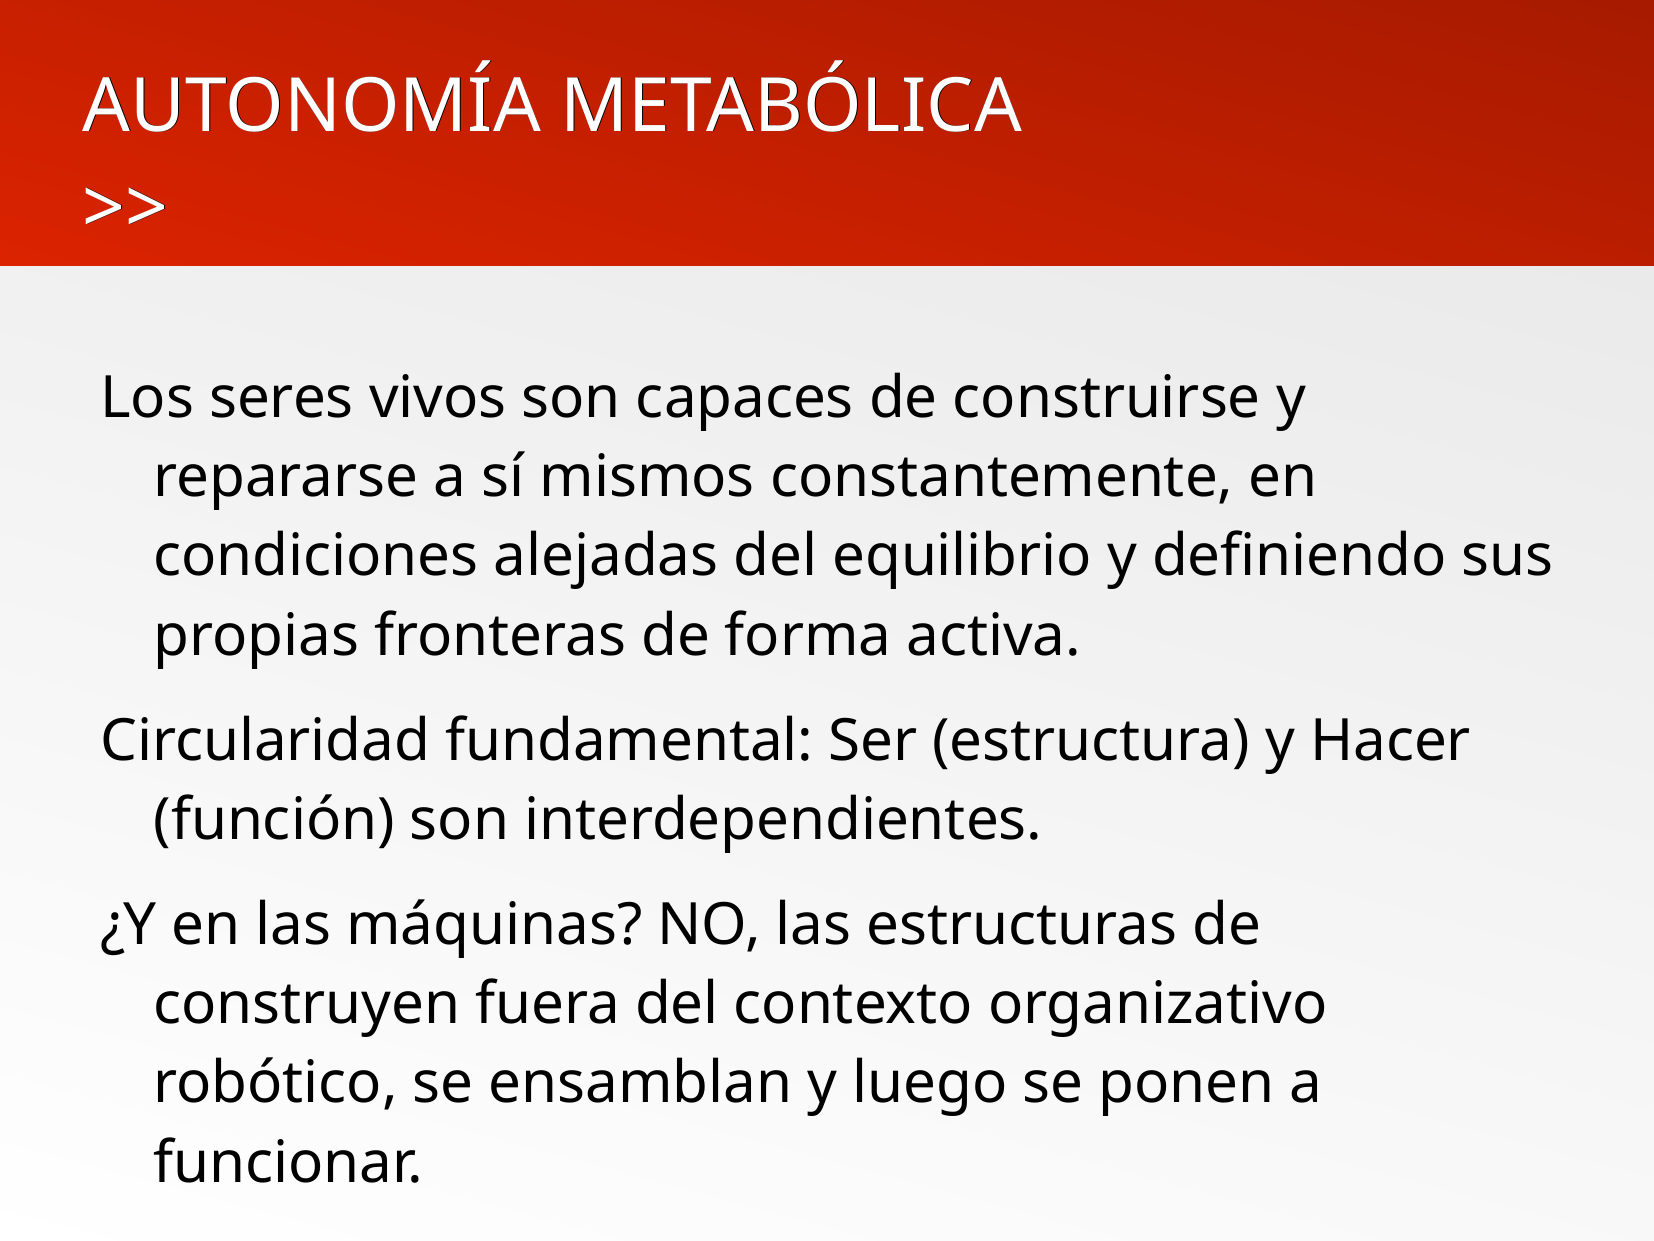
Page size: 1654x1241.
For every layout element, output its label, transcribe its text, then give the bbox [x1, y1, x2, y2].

list Los seres vivos son capaces de construirse y repararse a sí mismos constantemente, en condiciones alejadas del equilibrio y definiendo sus propias fronteras de forma activa. Circularidad fundamental: Ser (estructura) y Hacer (función) son interdependientes. ¿Y en las máquinas? NO, las estructuras de construyen fuera del contexto organizativo robótico, se ensamblan y luego se ponen a funcionar. La vida como forma de organización circular y automantenida: Robert Rosen, Hans Jonas, Maturana y Varela, Ruiz-Mirazo & Moreno, Tibor Ganti, ... [82, 355, 1571, 1159]
text_box [0, 0, 1654, 266]
title AUTONOMÍA METABÓLICA >> [82, 56, 1571, 250]
